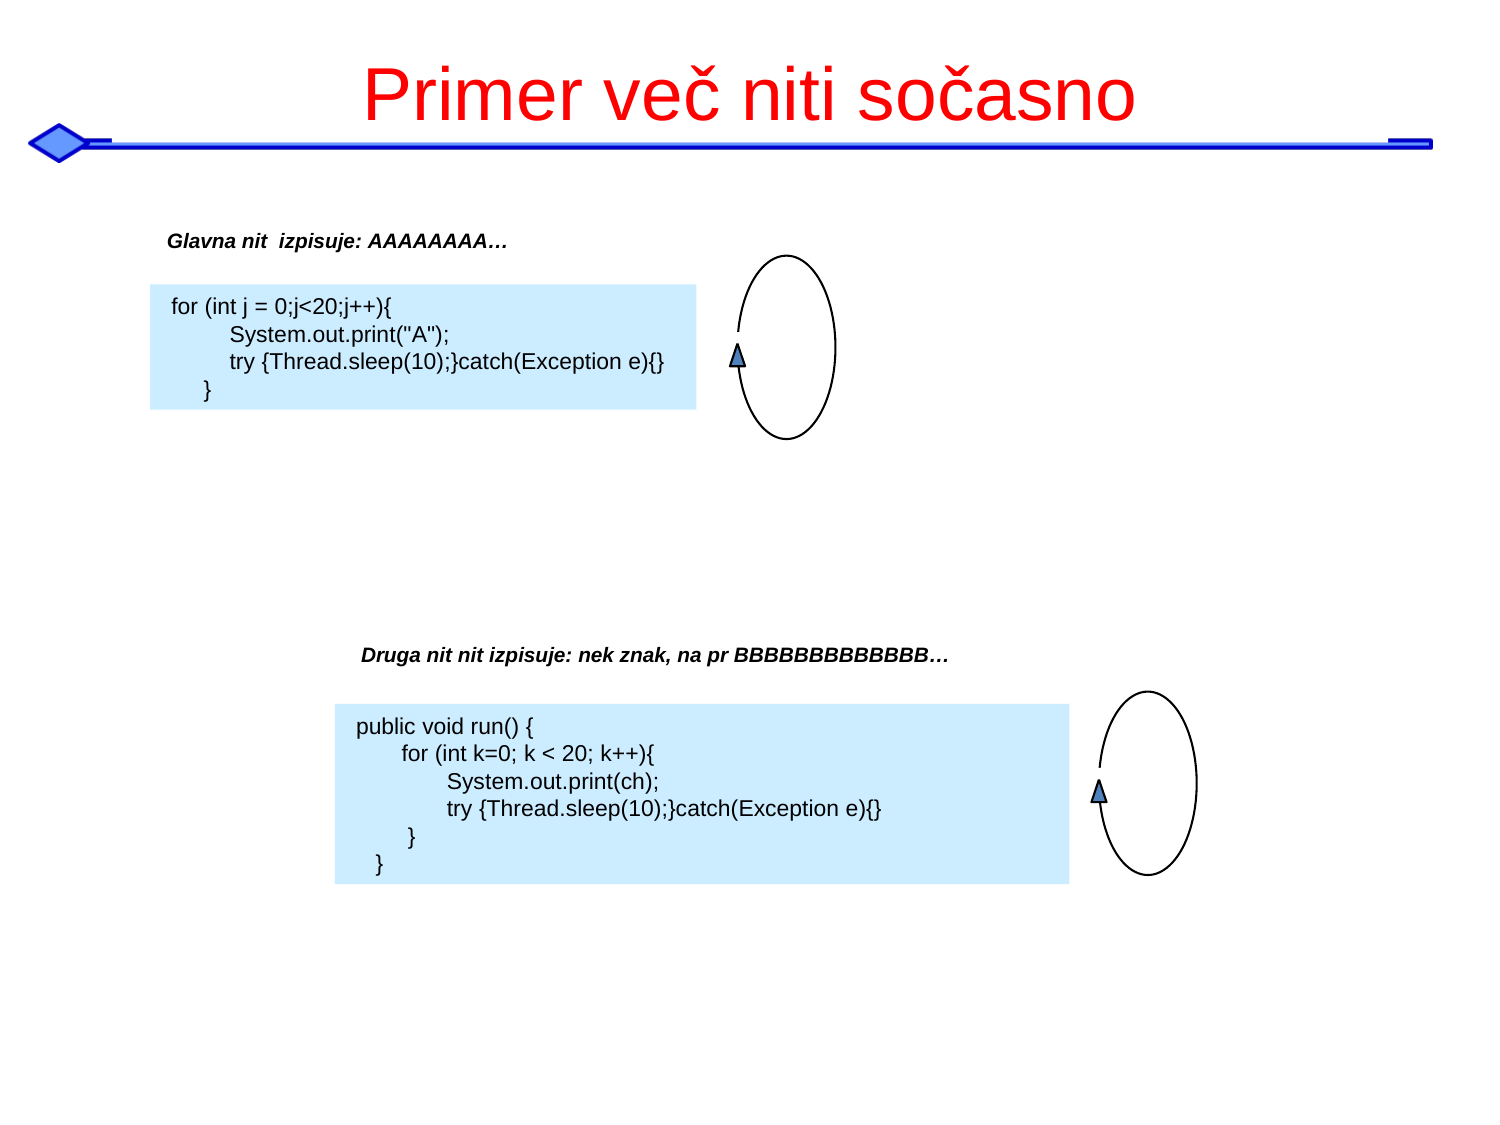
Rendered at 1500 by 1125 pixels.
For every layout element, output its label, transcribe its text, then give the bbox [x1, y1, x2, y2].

picture [28, 123, 1433, 163]
text_box [729, 332, 746, 367]
text_box public void run() { for (int k=0; k < 20; k++){ System.out.print(ch); try {Thread.sleep(10);}catch(Exception e){} } } [334, 703, 1070, 885]
title Primer več niti sočasno [111, 37, 1389, 143]
text_box for (int j = 0;j<20;j++){ System.out.print("A"); try {Thread.sleep(10);}catch(Exception e){} } [150, 284, 697, 410]
text_box Glavna nit izpisuje: AAAAAAAA… [152, 219, 524, 261]
text_box [1091, 767, 1107, 803]
text_box Druga nit nit izpisuje: nek znak, na pr BBBBBBBBBBBBB… [346, 634, 965, 675]
